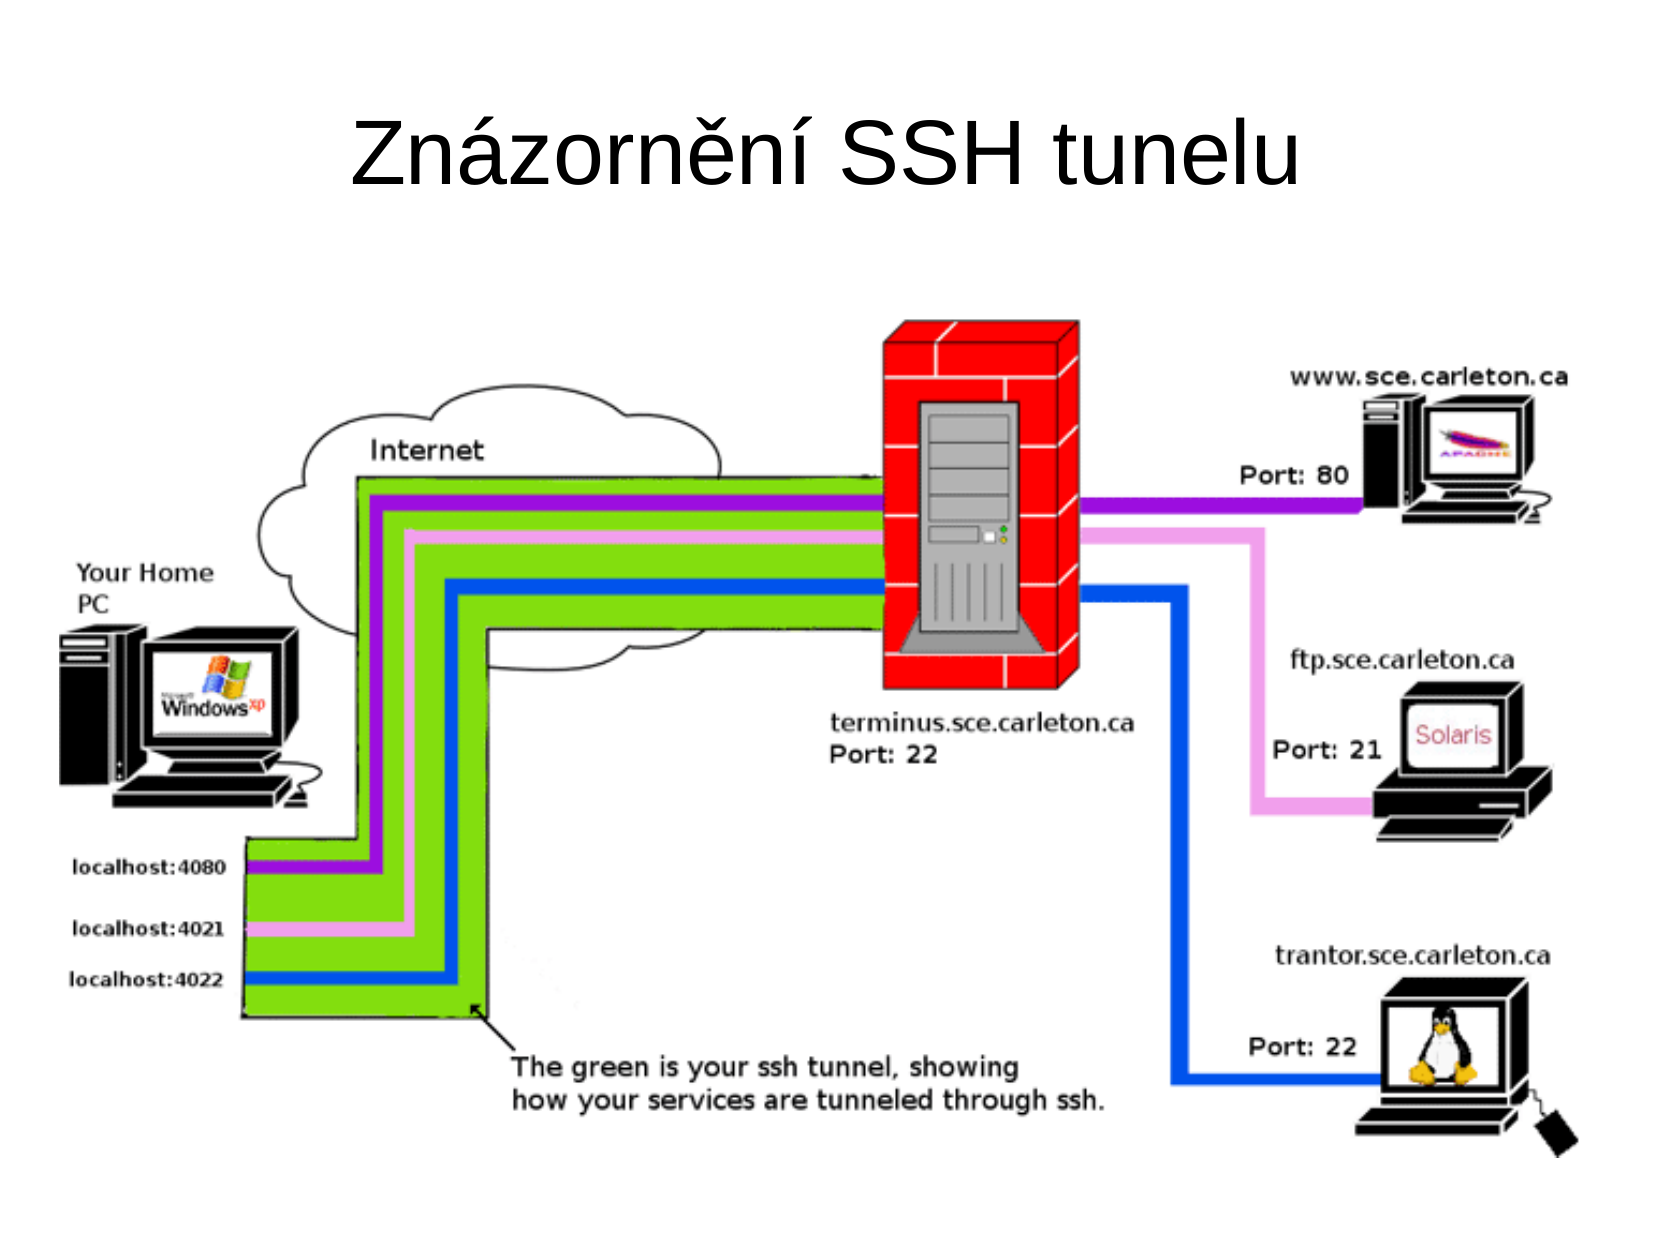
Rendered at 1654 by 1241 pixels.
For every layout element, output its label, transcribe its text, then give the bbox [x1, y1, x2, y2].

picture [59, 318, 1583, 1158]
title Znázornění SSH tunelu [82, 49, 1571, 257]
